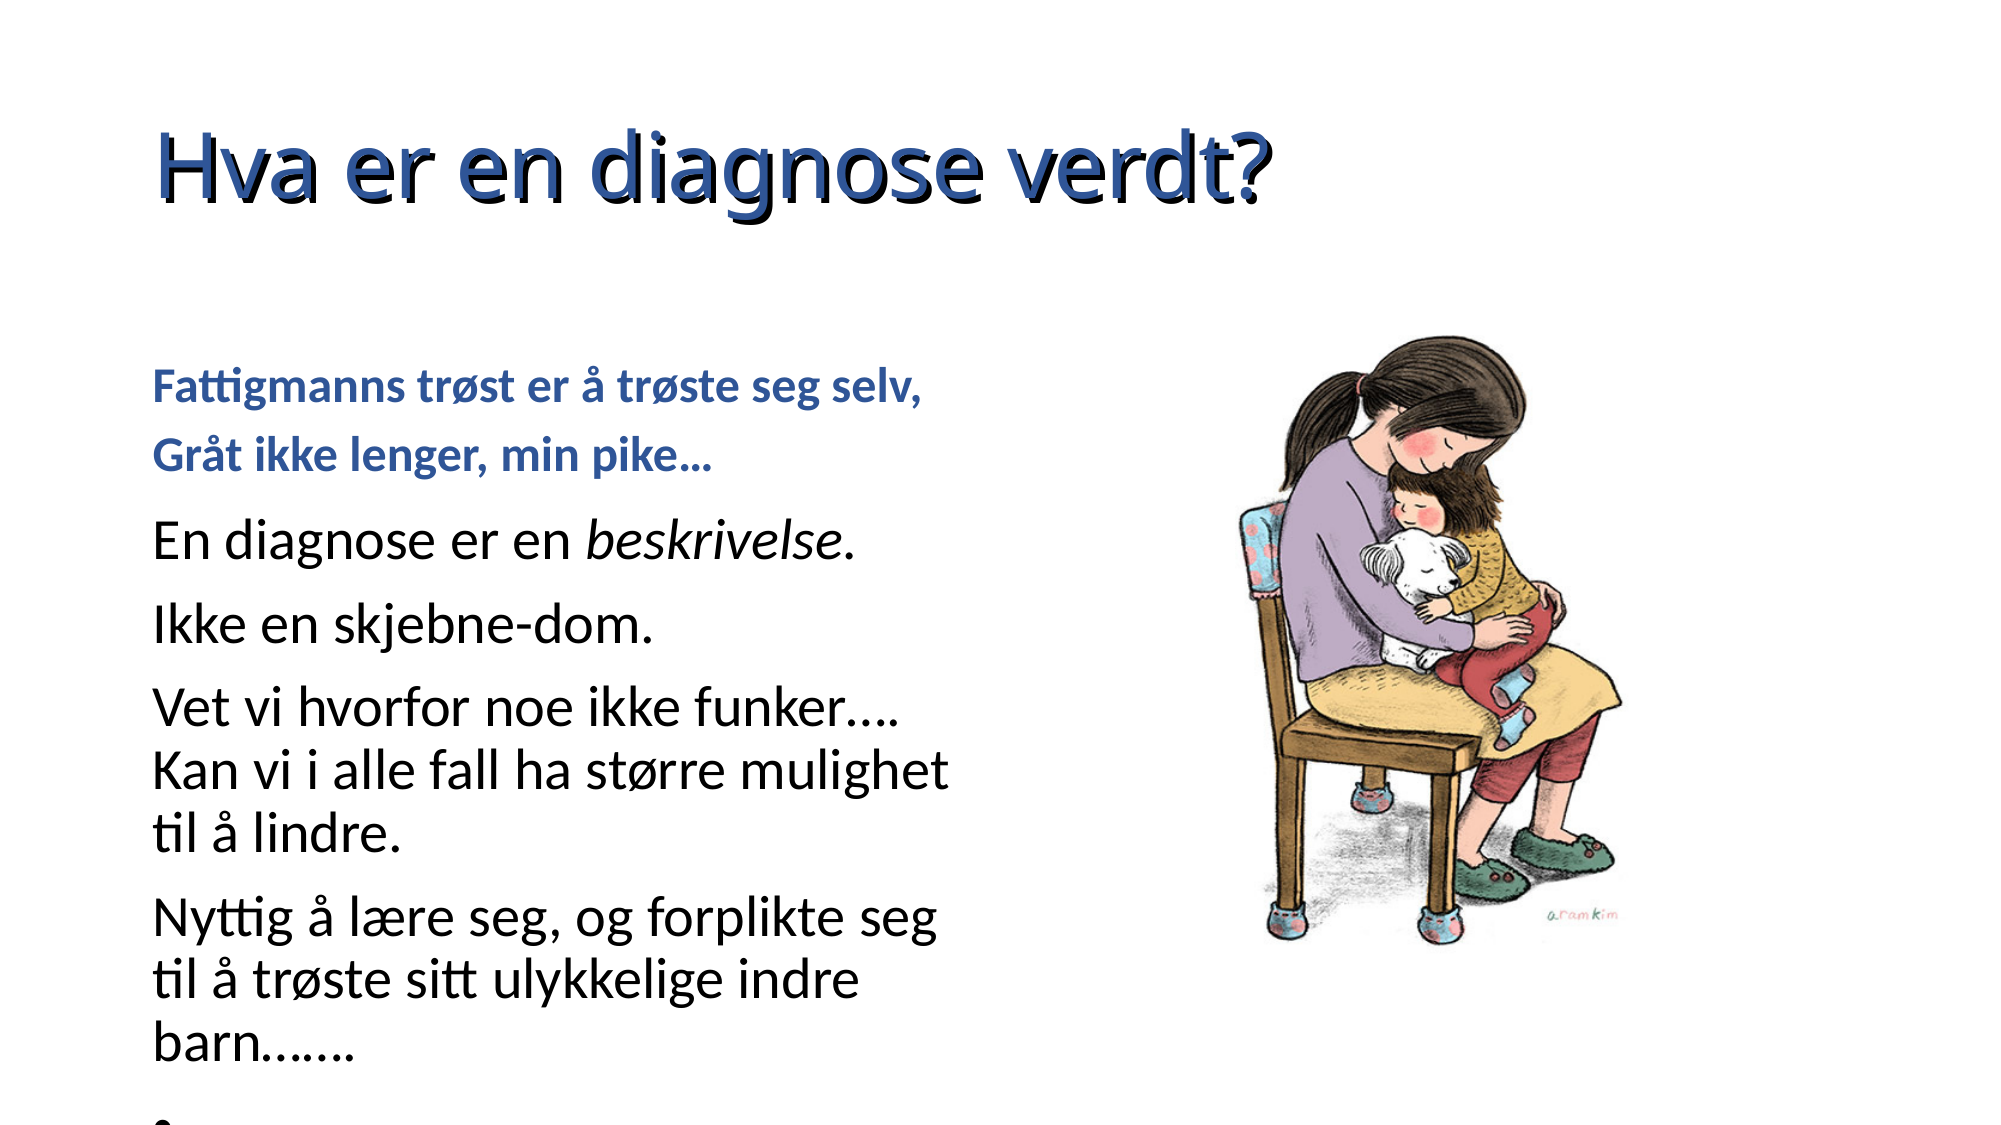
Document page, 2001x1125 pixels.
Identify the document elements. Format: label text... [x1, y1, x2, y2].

list Fattigmanns trøst er å trøste seg selv, Gråt ikke lenger, min pike… [137, 275, 984, 410]
title Hva er en diagnose verdt? [137, 59, 1863, 278]
picture [1101, 210, 1729, 1016]
list En diagnose er en beskrivelse. Ikke en skjebne-dom. Vet vi hvorfor noe ikke funker…. Kan vi i alle fall ha større mulighet til å lindre. Nyttig å lære seg, og forplikte seg til å trøste sitt ulykkelige indre barn……. [137, 410, 984, 1125]
